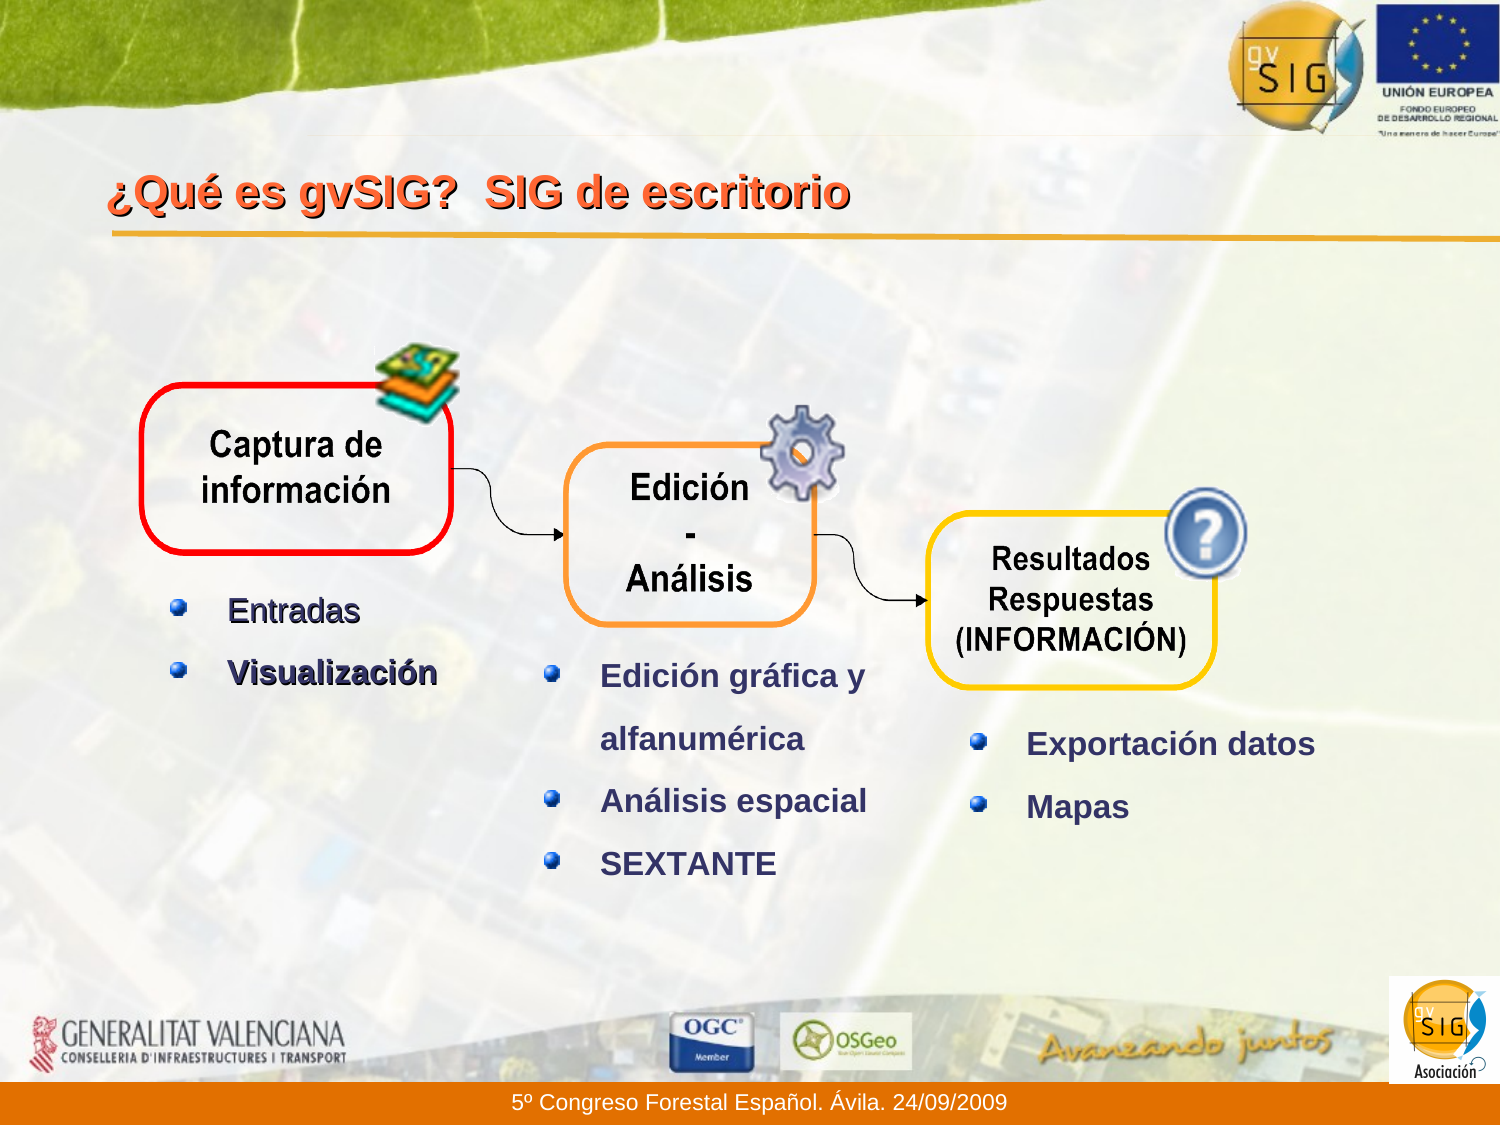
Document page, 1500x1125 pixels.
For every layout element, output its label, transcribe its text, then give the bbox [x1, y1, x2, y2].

picture [0, 0, 1500, 1084]
text_box Edición gráfica y alfanumérica Análisis espacial SEXTANTE [544, 670, 964, 895]
text_box ¿Qué es gvSIG? SIG de escritorio [105, 167, 969, 255]
text_box Entradas Visualización [170, 603, 591, 767]
text_box Exportación datos Mapas [970, 738, 1390, 901]
